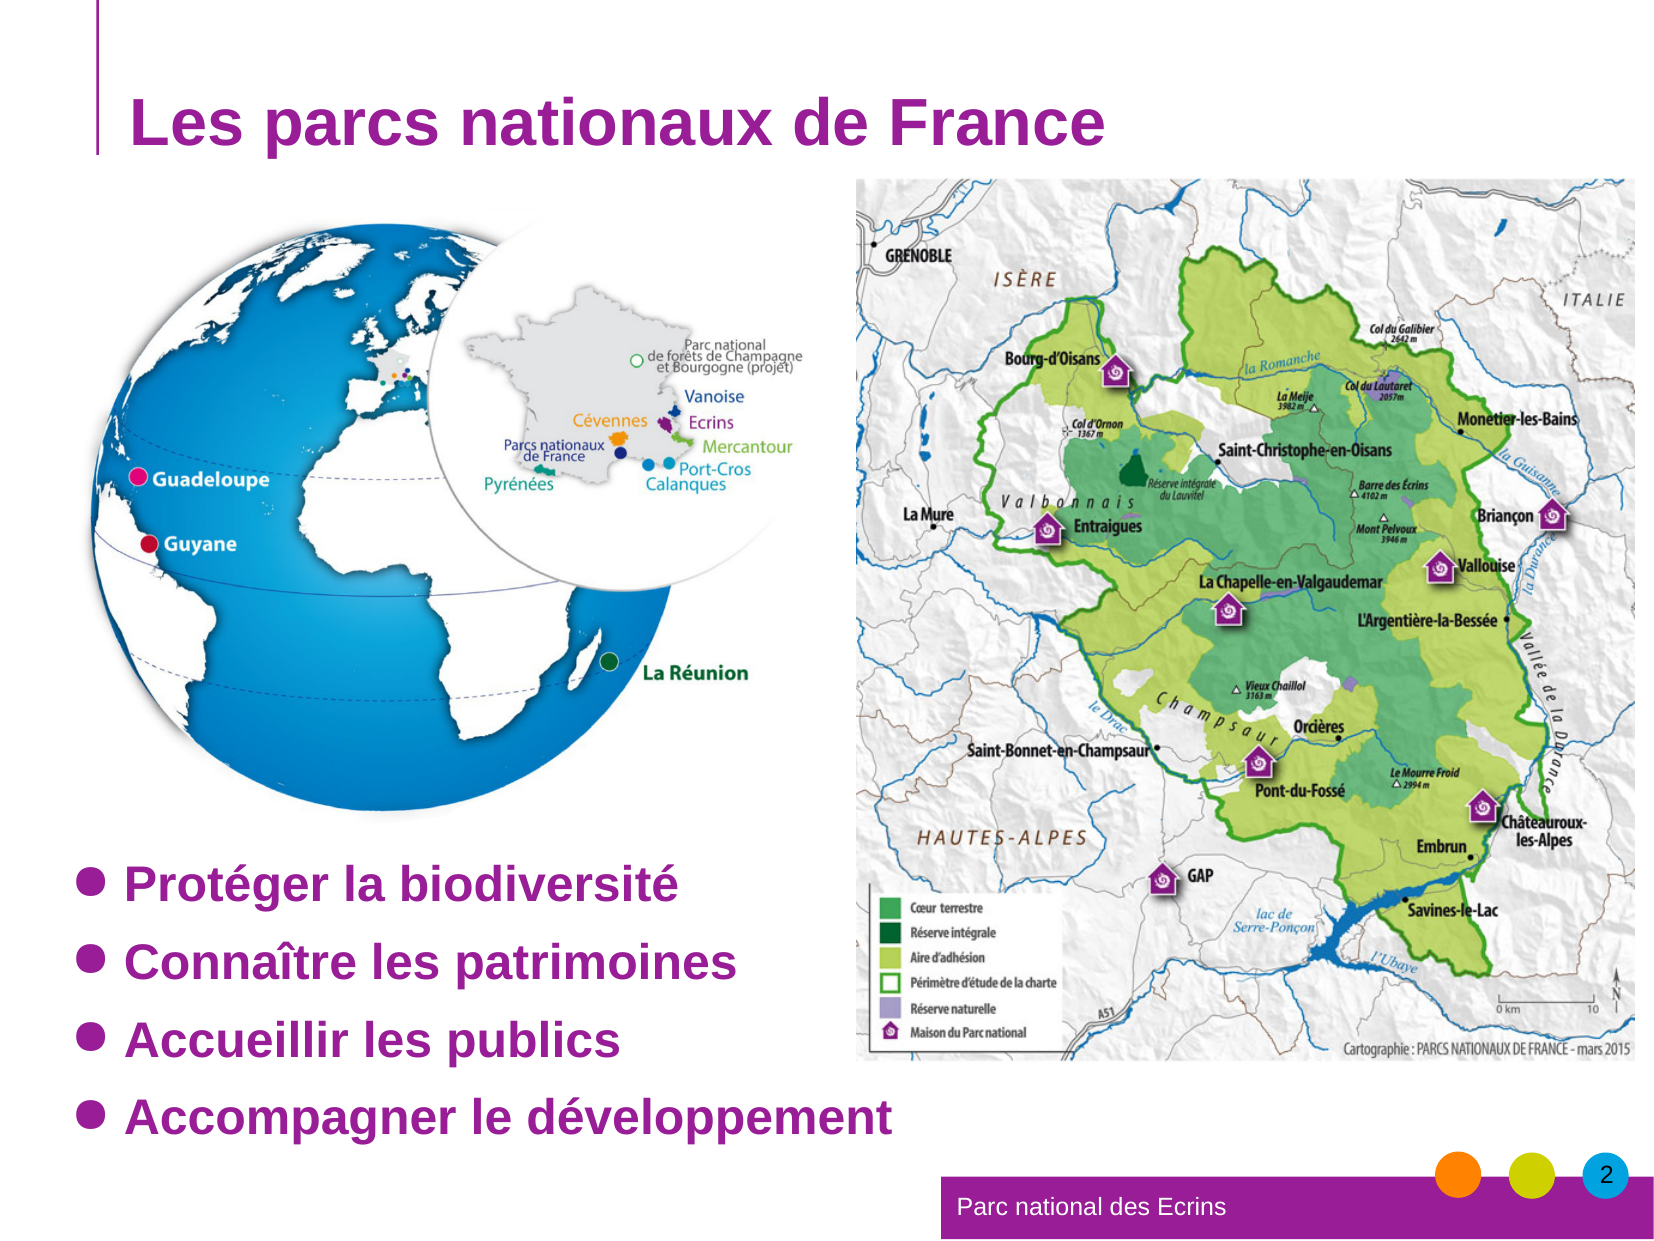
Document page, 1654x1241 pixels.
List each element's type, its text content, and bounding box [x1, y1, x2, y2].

list Protéger la biodiversité Connaître les patrimoines Accueillir les publics Accompagner le développement [53, 856, 910, 1211]
picture [856, 177, 1635, 1063]
picture [59, 206, 844, 827]
title Les parcs nationaux de France [129, 11, 1619, 160]
